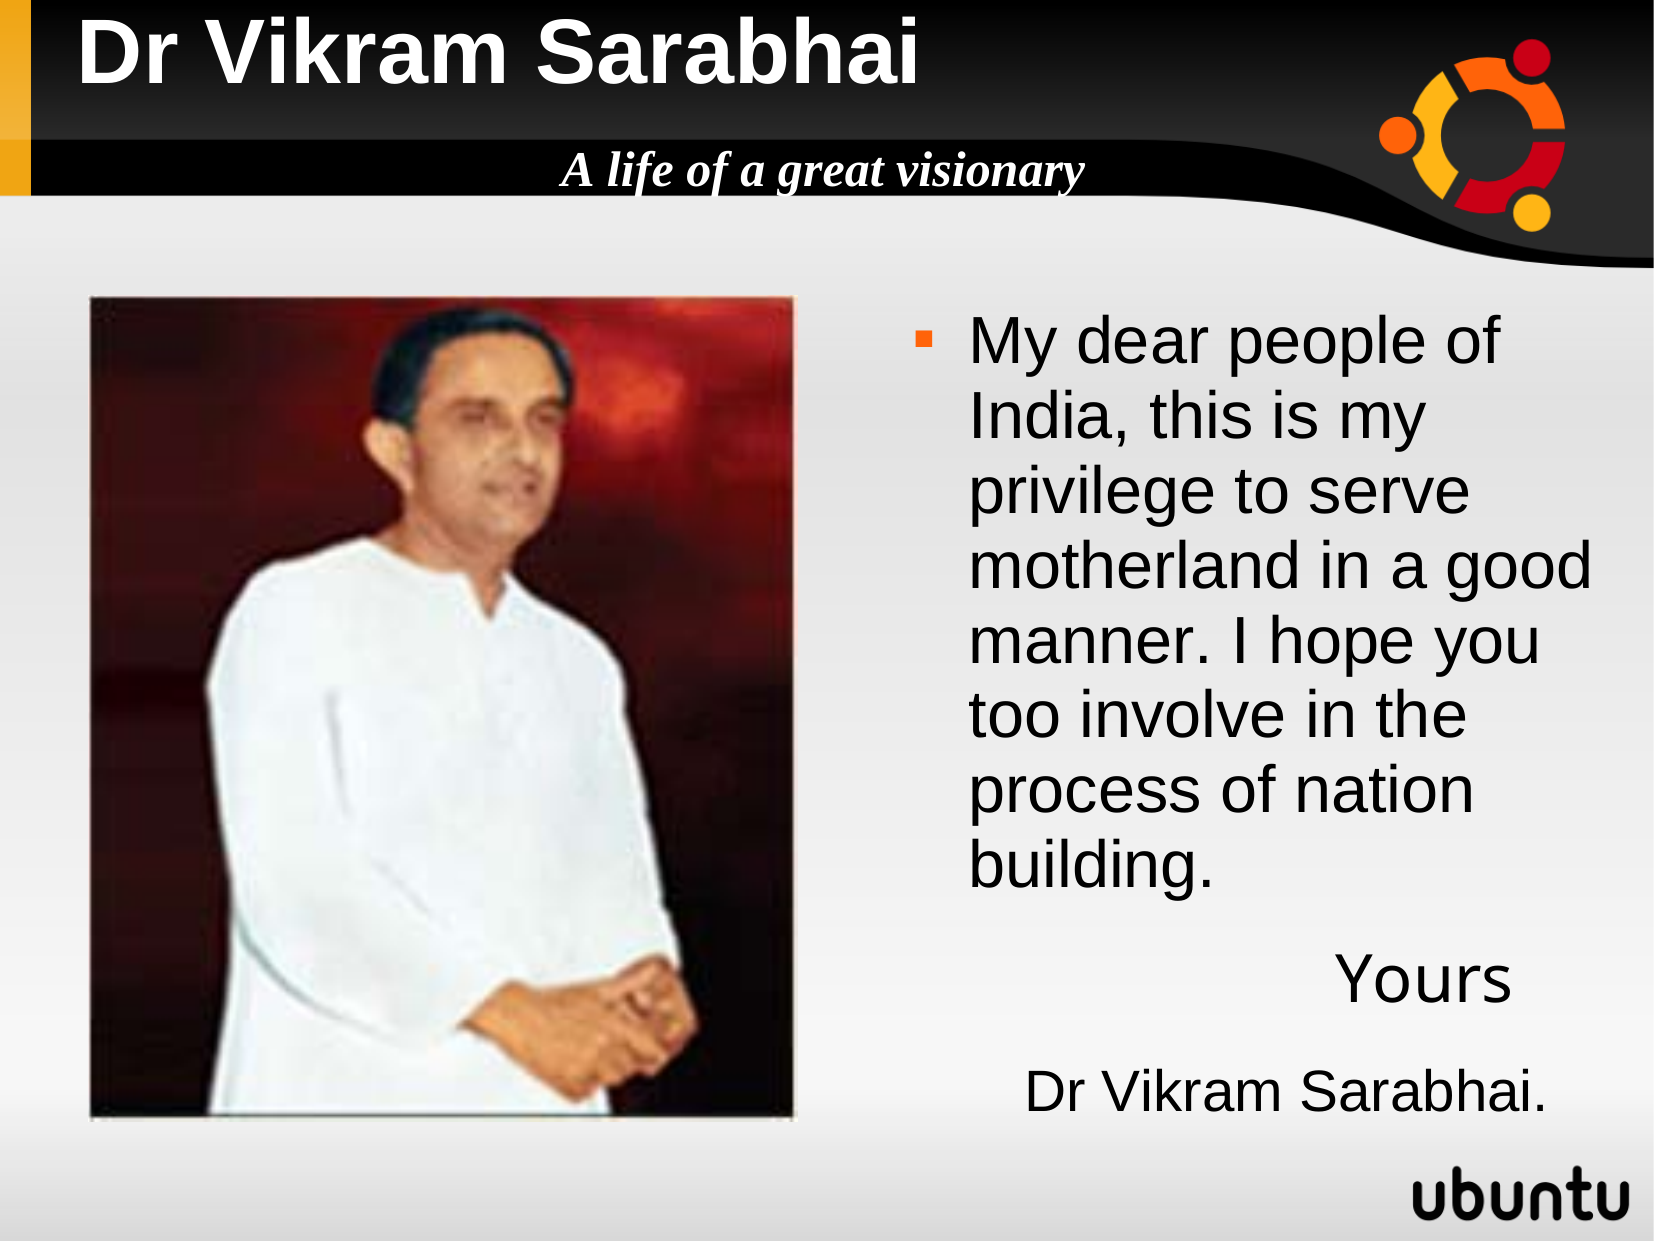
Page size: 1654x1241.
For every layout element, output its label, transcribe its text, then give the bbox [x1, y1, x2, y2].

list My dear people of India, this is my privilege to serve motherland in a good manner. I hope you too involve in the process of nation building. Yours Dr Vikram Sarabhai. [897, 303, 1625, 1129]
title Dr Vikram Sarabhai A life of a great visionary [76, 0, 1565, 309]
picture [0, 0, 1654, 1241]
